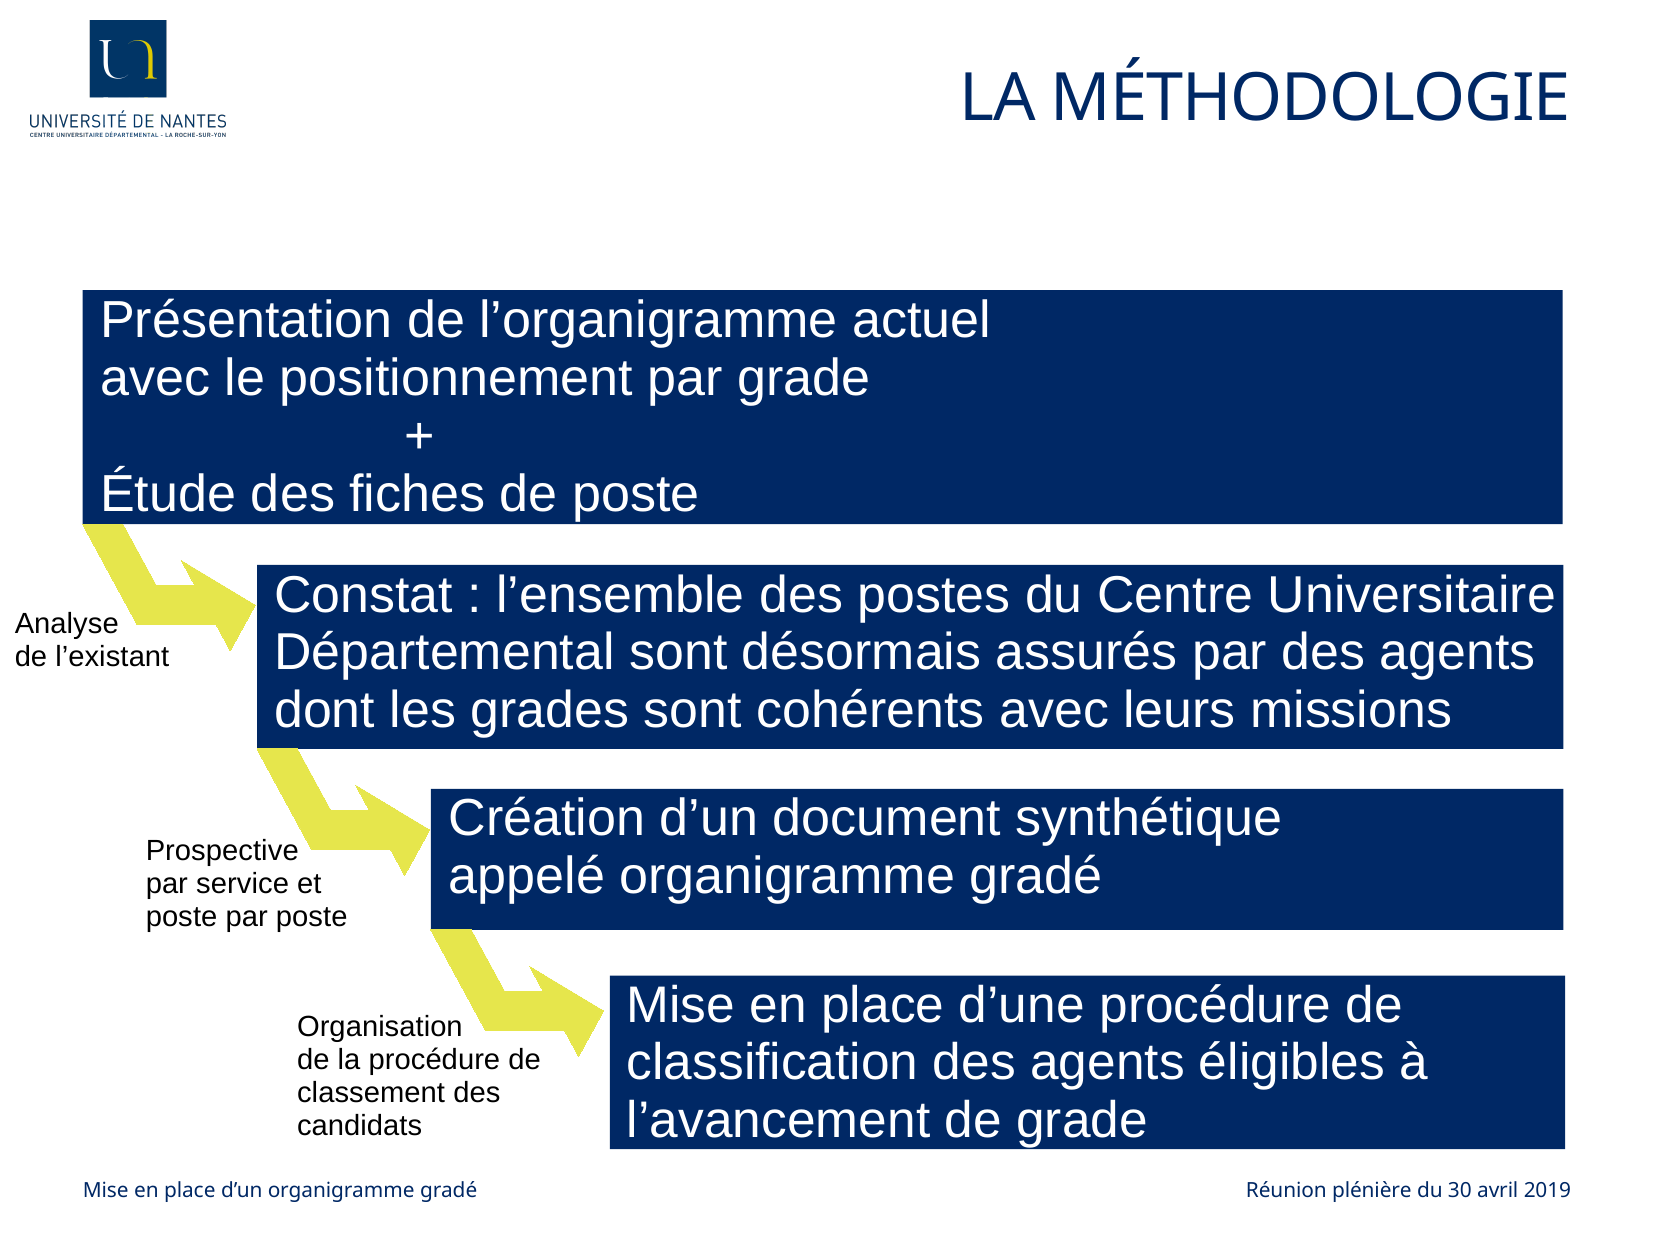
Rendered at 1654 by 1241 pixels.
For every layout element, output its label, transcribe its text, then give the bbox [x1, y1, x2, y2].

text_box Analyse de l’existant [0, 599, 197, 681]
title La méthodologie [264, 49, 1571, 257]
list Création d’un document synthétique appelé organigramme gradé [430, 788, 1564, 930]
text_box [257, 748, 430, 876]
text_box Organisation de la procédure de classement des candidats [282, 1003, 590, 1149]
picture [30, 20, 226, 137]
list Présentation de l’organigramme actuel avec le positionnement par grade + Étude des fiches de poste [82, 290, 1563, 525]
text_box Prospective par service et poste par poste [131, 826, 394, 940]
list Constat : l’ensemble des postes du Centre Universitaire Départemental sont désormais assurés par des agents dont les grades sont cohérents avec leurs missions [257, 564, 1564, 749]
text_box [82, 524, 256, 651]
text_box [430, 929, 604, 1036]
list Mise en place d’une procédure de classification des agents éligibles à l’avancement de grade [609, 975, 1566, 1150]
